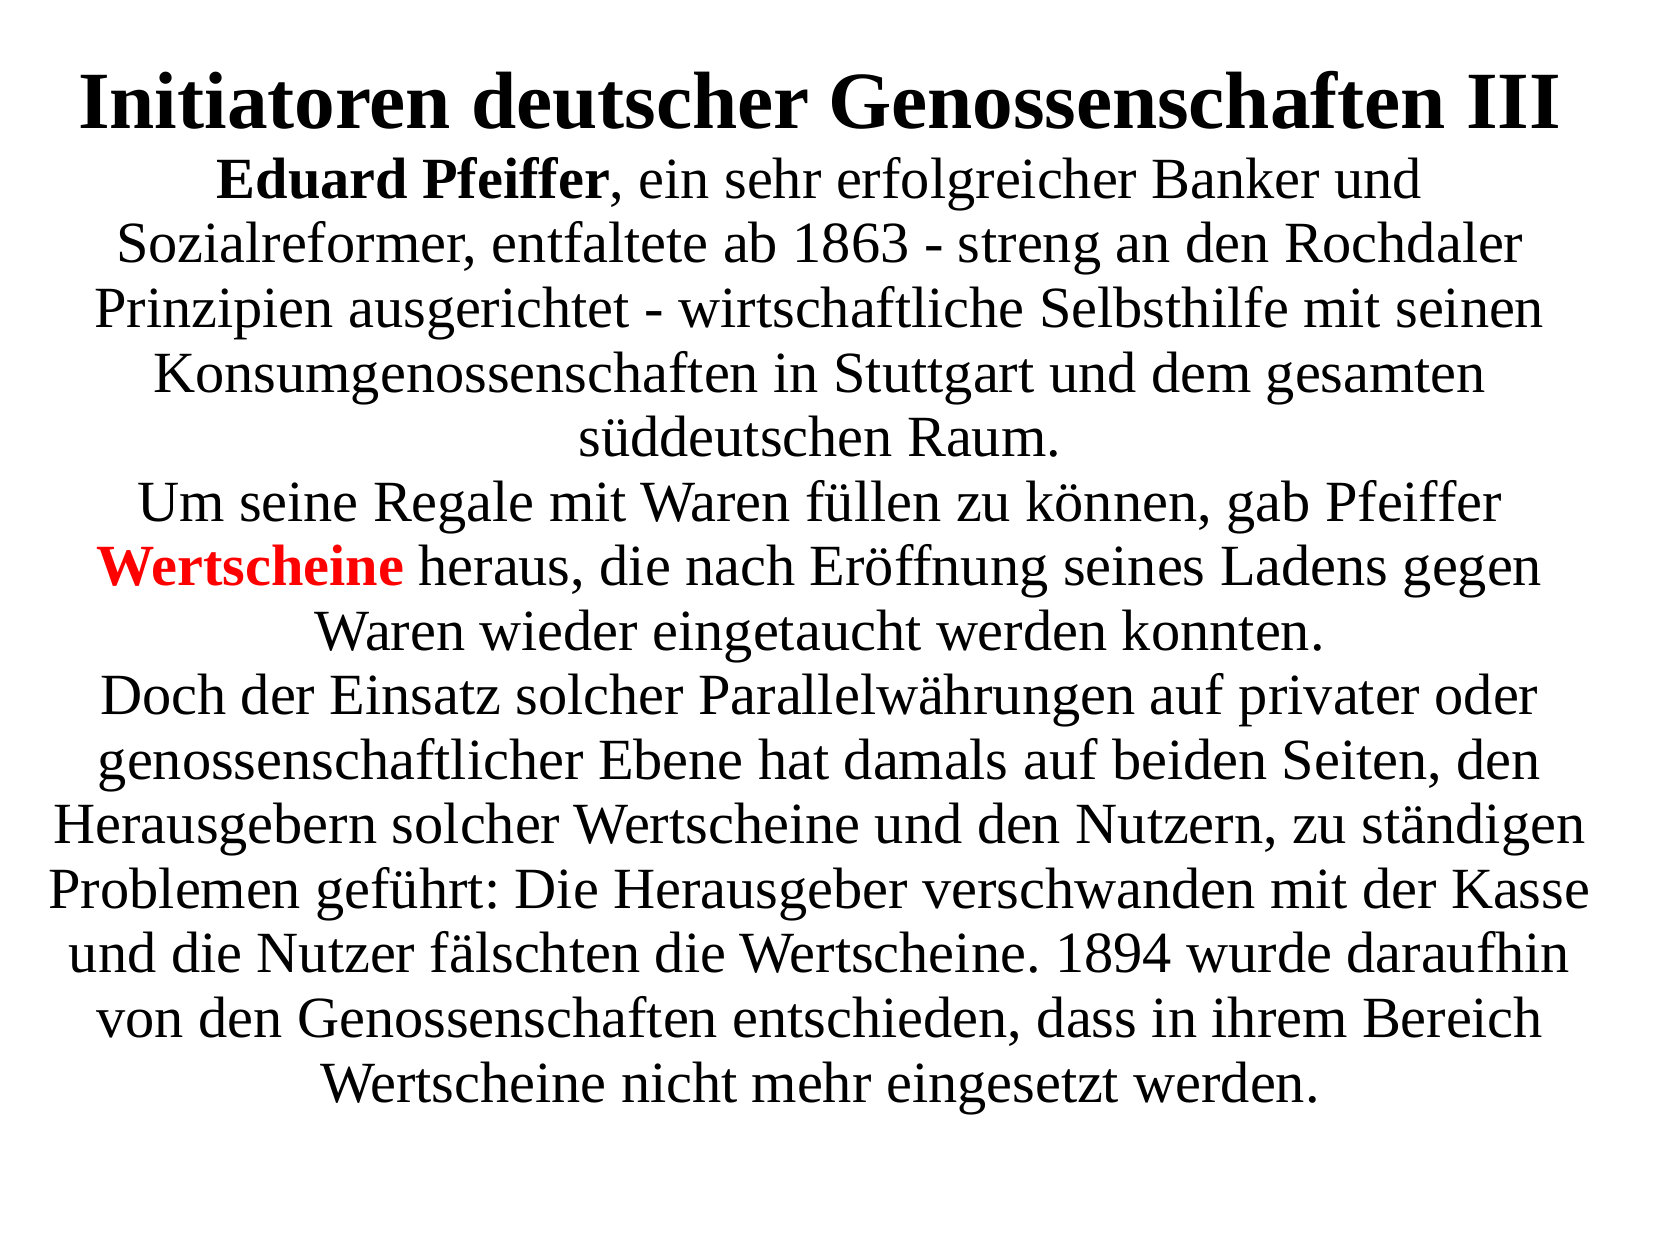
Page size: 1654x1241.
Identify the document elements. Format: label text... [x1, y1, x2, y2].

text_box Initiatoren deutscher Genossenschaften III Eduard Pfeiffer, ein sehr erfolgreicher Banker und Sozialreformer, entfaltete ab 1863 - streng an den Rochdaler Prinzipien ausgerichtet - wirtschaftliche Selbsthilfe mit seinen Konsumgenossenschaften in Stuttgart und dem gesamten süddeutschen Raum. Um seine Regale mit Waren füllen zu können, gab Pfeiffer Wertscheine heraus, die nach Eröffnung seines Ladens gegen Waren wieder eingetaucht werden konnten. Doch der Einsatz solcher Parallelwährungen auf privater oder genossenschaftlicher Ebene hat damals auf beiden Seiten, den Herausgebern solcher Wertscheine und den Nutzern, zu ständigen Problemen geführt: Die Herausgeber verschwanden mit der Kasse und die Nutzer fälschten die Wertscheine. 1894 wurde daraufhin von den Genossenschaften entschieden, dass in ihrem Bereich Wertscheine nicht mehr eingesetzt werden. [33, 49, 1615, 1129]
